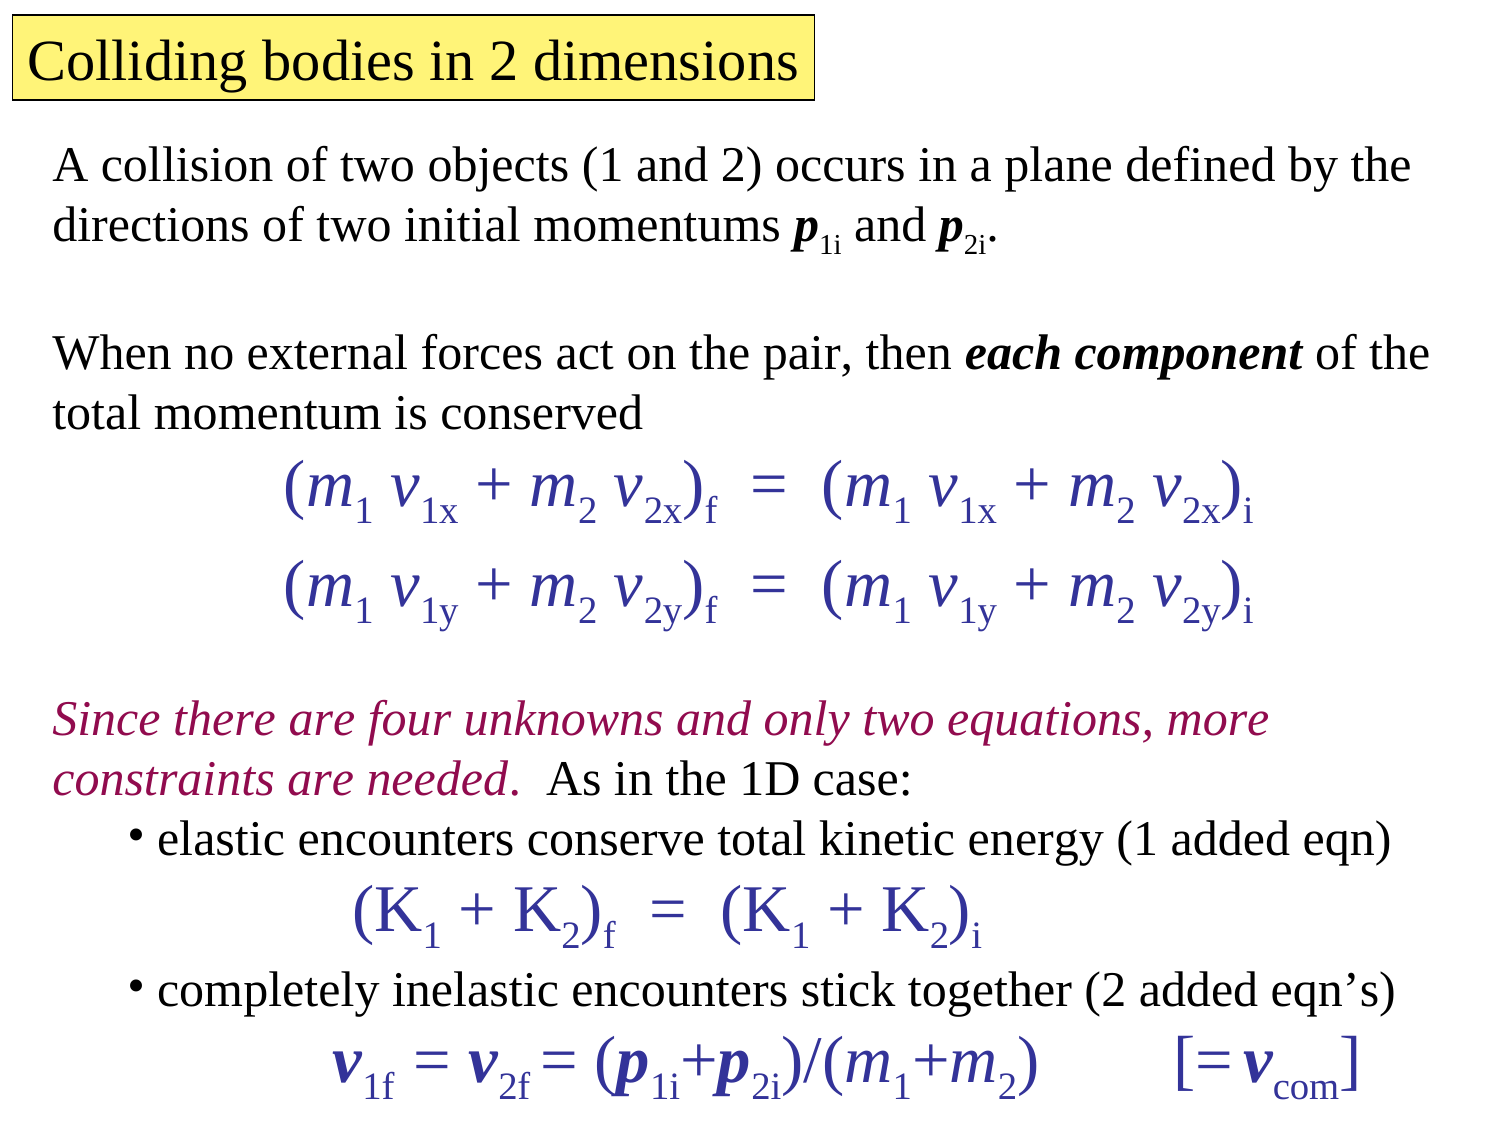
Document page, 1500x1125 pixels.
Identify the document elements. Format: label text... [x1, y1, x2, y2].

text_box Colliding bodies in 2 dimensions [12, 14, 815, 101]
text_box A collision of two objects (1 and 2) occurs in a plane defined by the directions of two initial momentums p1i and p2i. When no external forces act on the pair, then each component of the total momentum is conserved (m1 v1x + m2 v2x)f = (m1 v1x + m2 v2x)i (m1 v1y + m2 v2y)f = (m1 v1y + m2 v2y)i Since there are four unknowns and only two equations, more constraints are needed. As in the 1D case: elastic encounters conserve total kinetic energy (1 added eqn) (K1 + K2)f = (K1 + K2)i completely inelastic encounters stick together (2 added eqn’s) v1f = v2f = (p1i+p2i)/(m1+m2) [= vcom] [37, 123, 1500, 1125]
